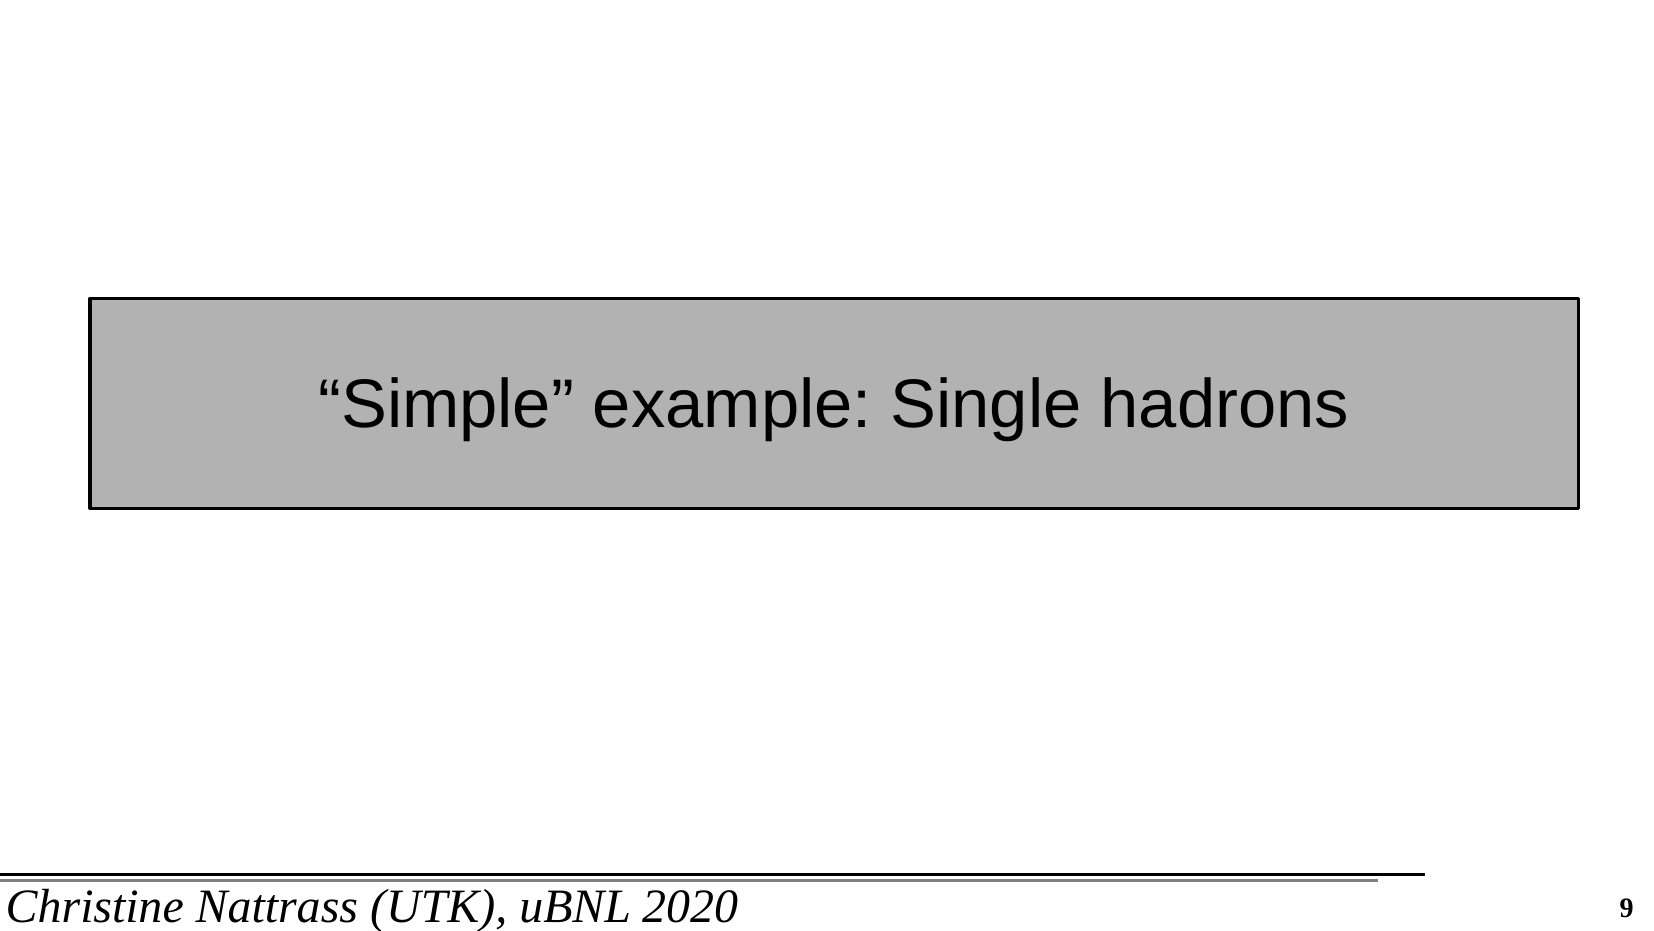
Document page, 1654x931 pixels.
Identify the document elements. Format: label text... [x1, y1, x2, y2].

title “Simple” example: Single hadrons [90, 298, 1579, 509]
